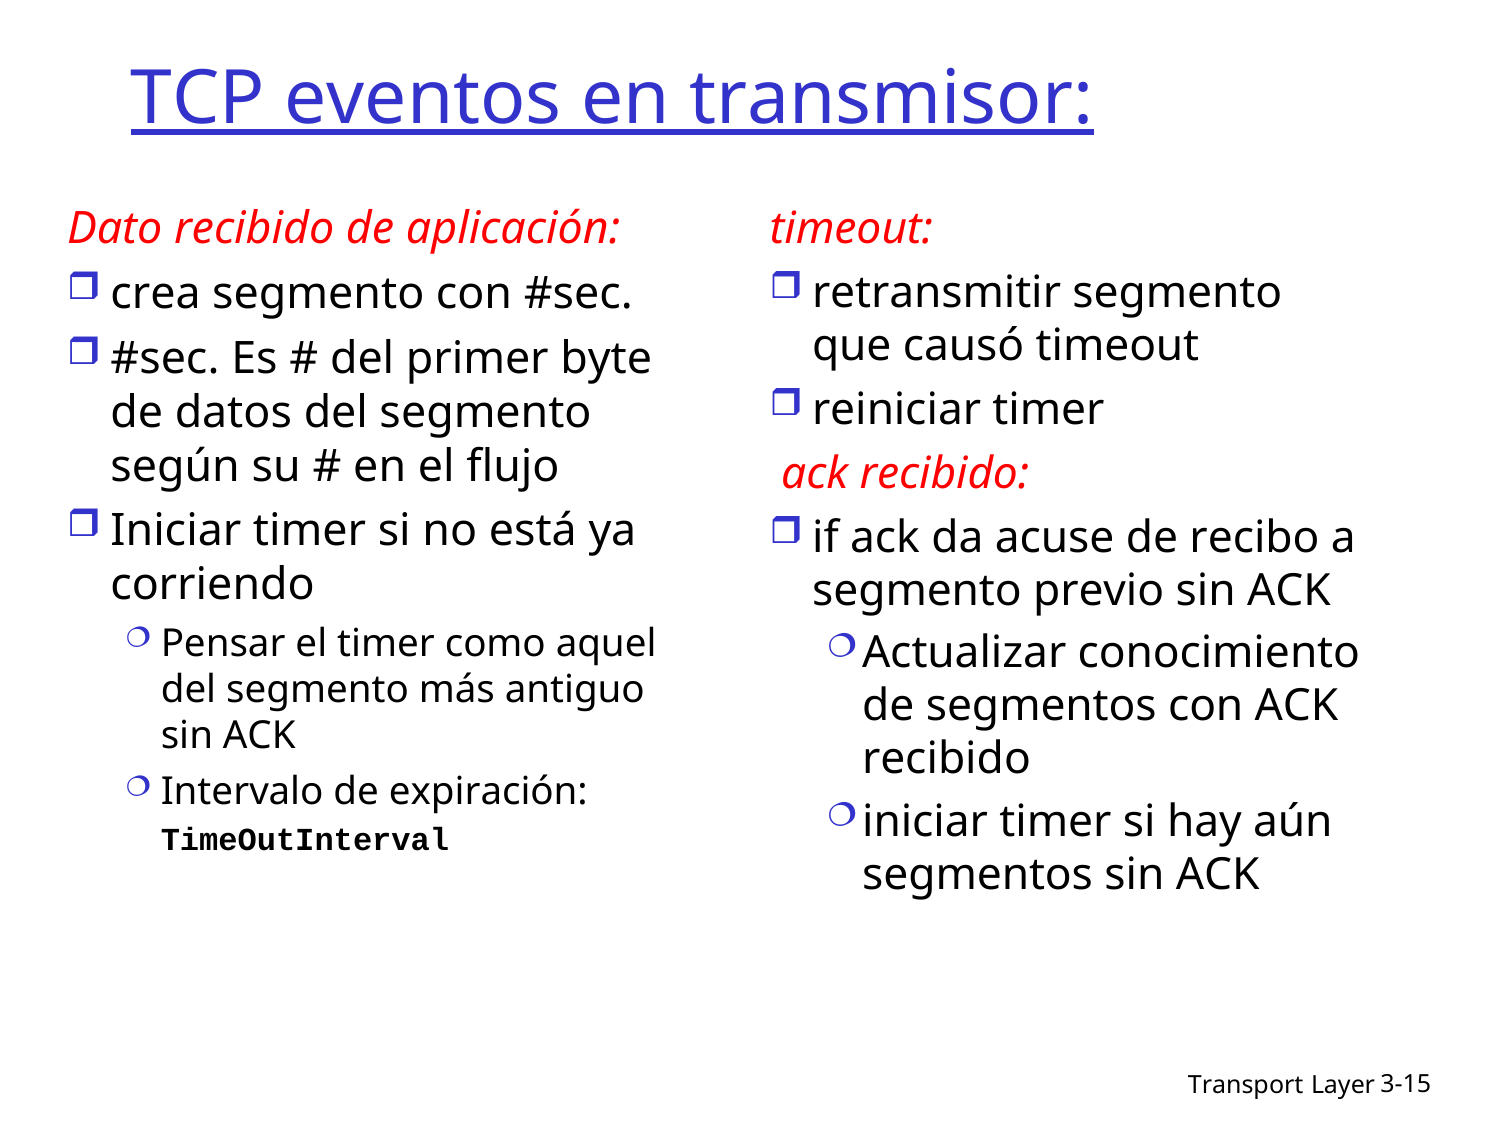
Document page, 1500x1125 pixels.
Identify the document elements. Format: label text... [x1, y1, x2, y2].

text_box 3-<number> [1365, 1060, 1477, 1106]
list Dato recibido de aplicación: crea segmento con #sec. #sec. Es # del primer byte de datos del segmento según su # en el flujo Iniciar timer si no está ya corriendo Pensar el timer como aquel del segmento más antiguo sin ACK Intervalo de expiración: TimeOutInterval [52, 191, 678, 954]
list timeout: retransmitir segmento que causó timeout reiniciar timer ack recibido: if ack da acuse de recibo a segmento previo sin ACK Actualizar conocimiento de segmentos con ACK recibido iniciar timer si hay aún segmentos sin ACK [754, 191, 1380, 954]
text_box Transport Layer [914, 1057, 1390, 1105]
title TCP eventos en transmisor: [87, 0, 1426, 188]
